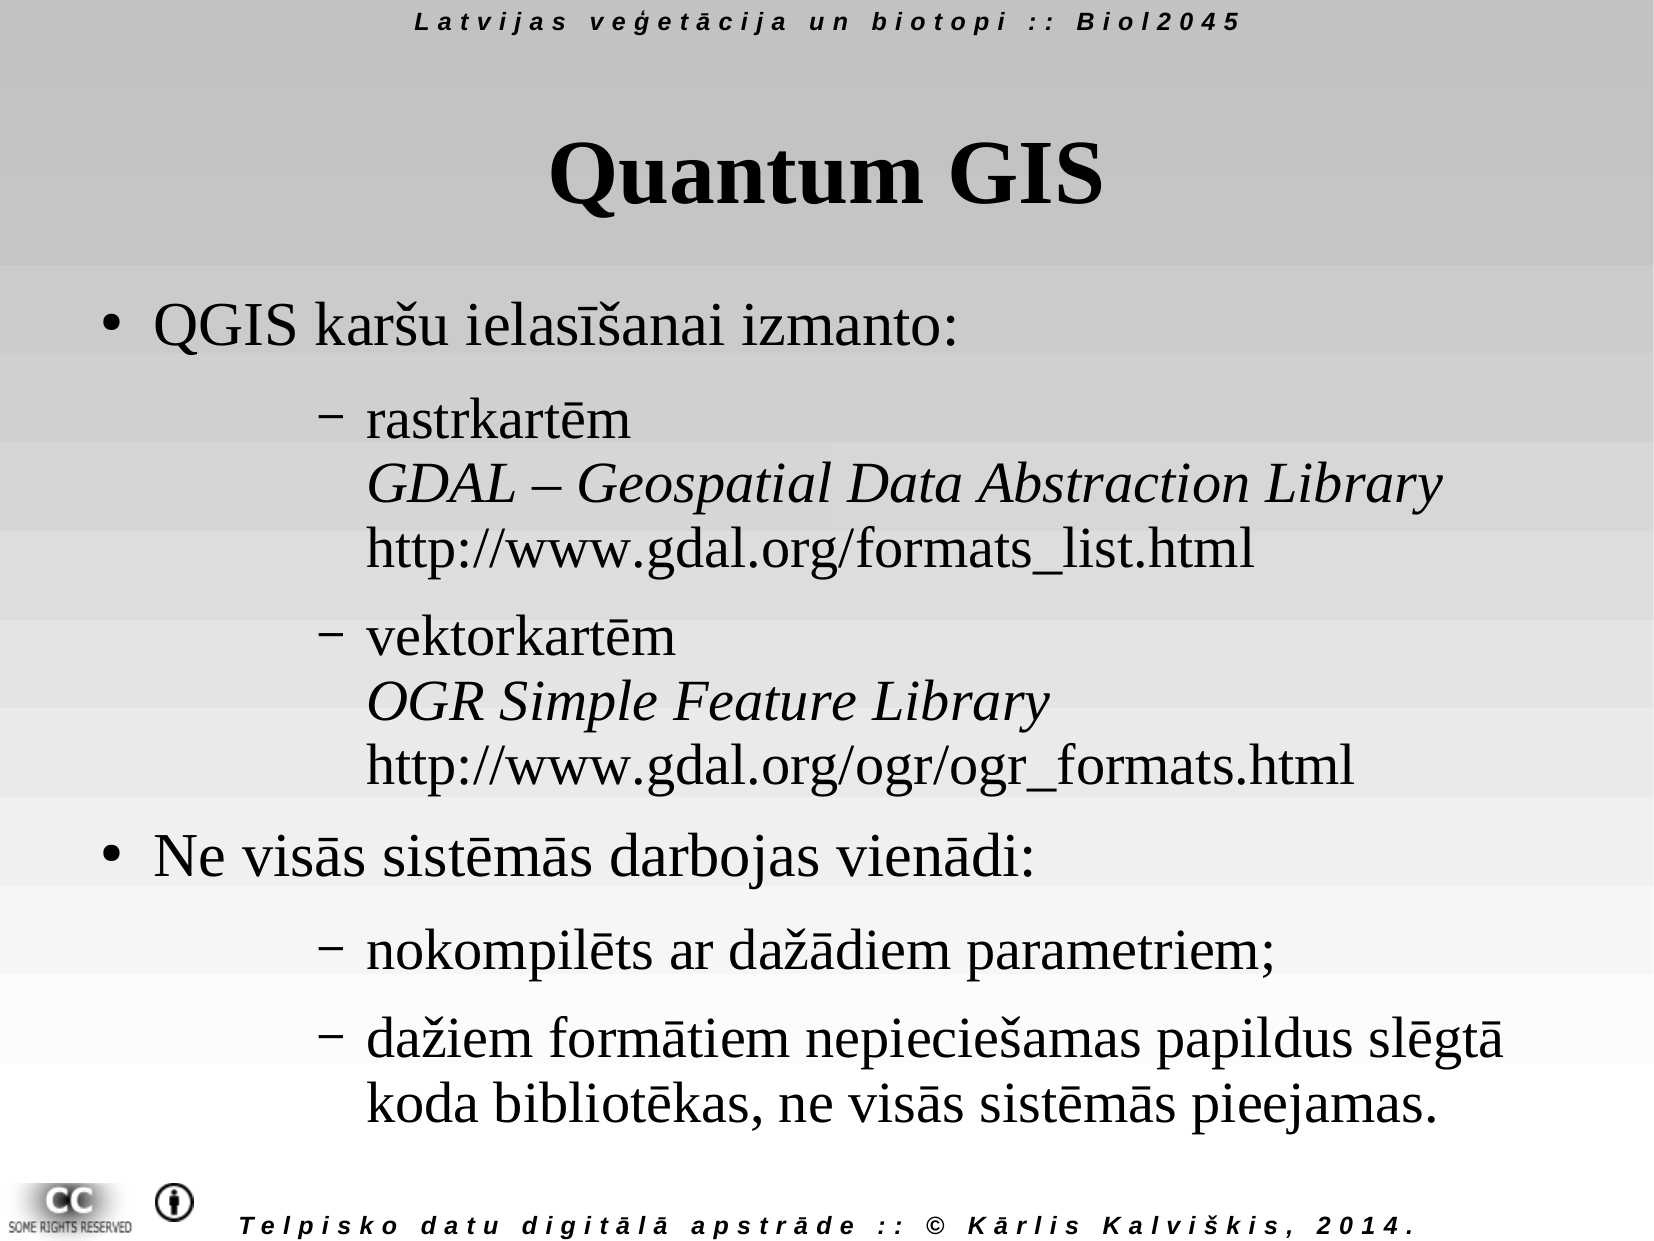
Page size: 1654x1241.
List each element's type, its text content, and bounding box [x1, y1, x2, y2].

title Quantum GIS [29, 56, 1625, 289]
picture [0, 0, 1654, 1241]
list QGIS karšu ielasīšanai izmanto: rastrkartēm GDAL – Geospatial Data Abstraction Library http://www.gdal.org/formats_list.html vektorkartēm OGR Simple Feature Library http://www.gdal.org/ogr/ogr_formats.html Ne visās sistēmās darbojas vienādi: nokompilēts ar dažādiem parametriem; dažiem formātiem nepieciešamas papildus slēgtā koda bibliotēkas, ne visās sistēmās pieejamas. [82, 289, 1571, 1135]
